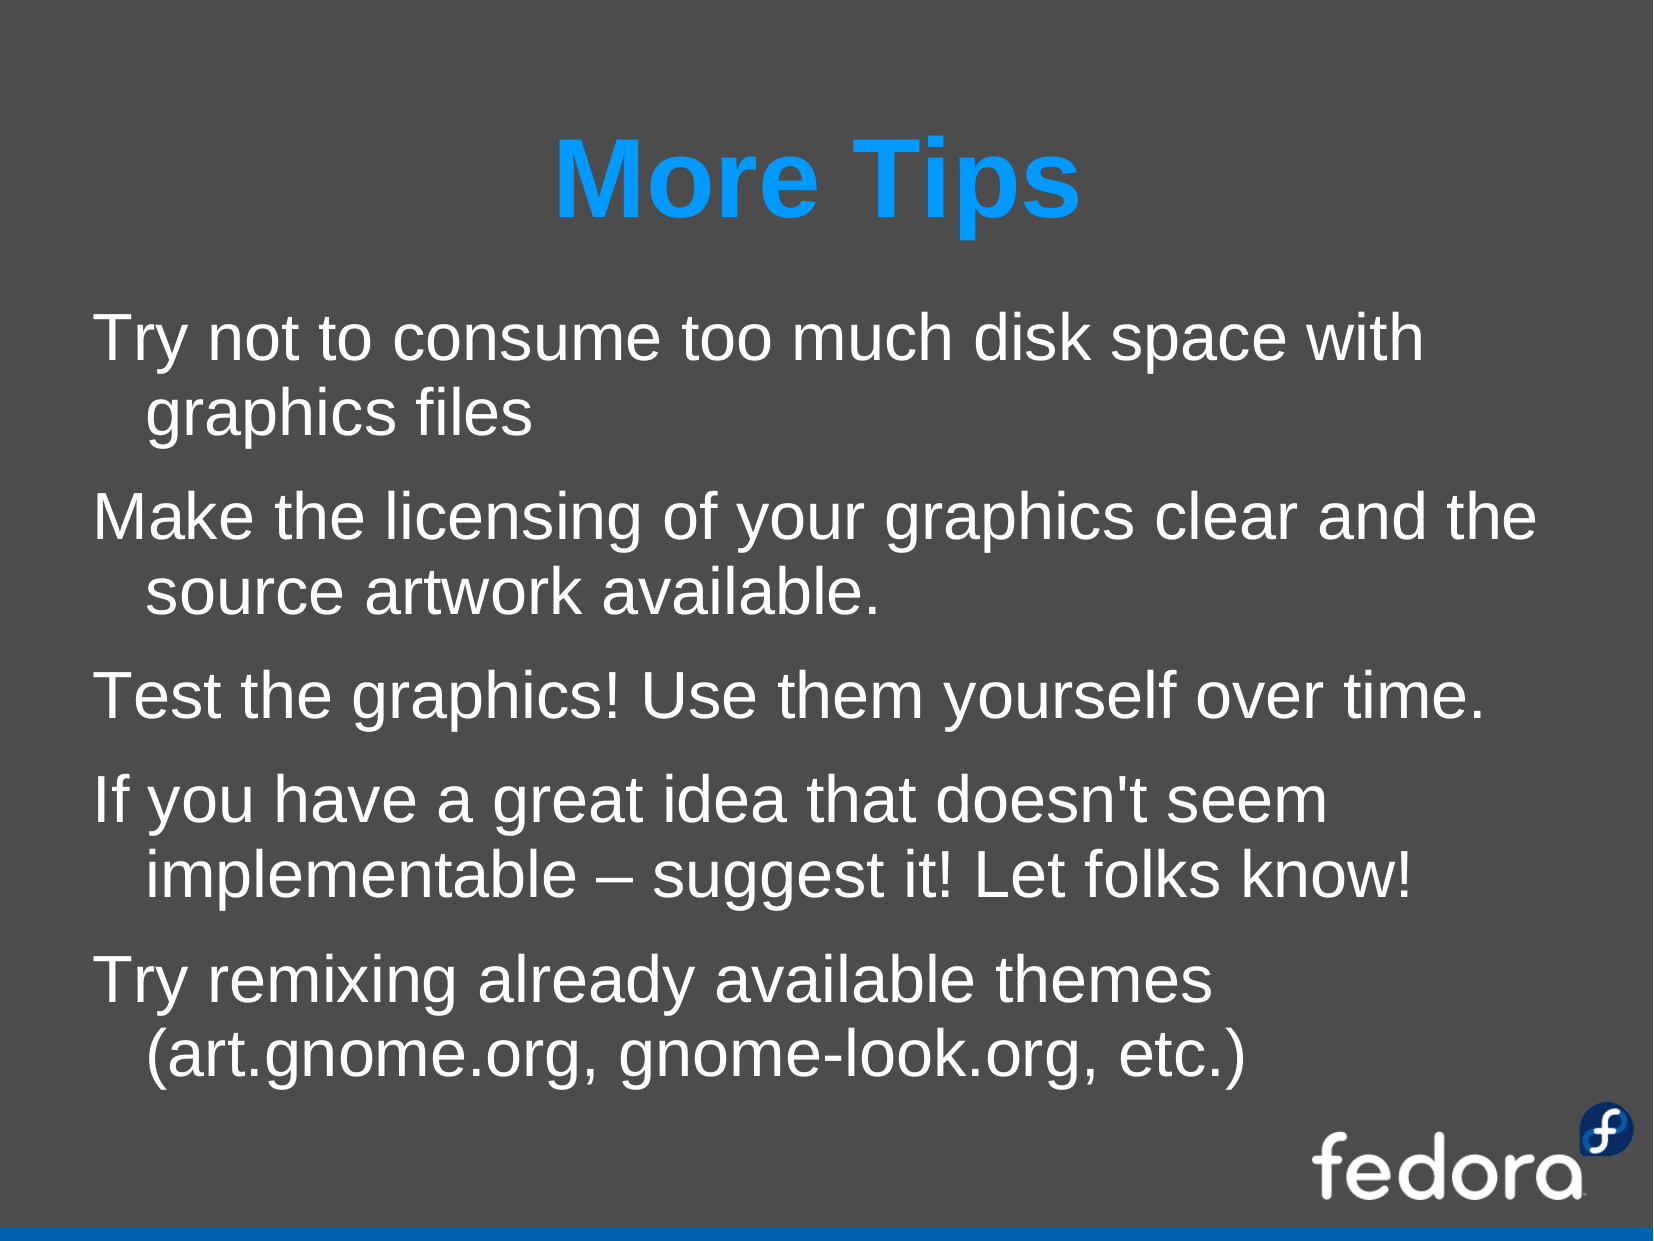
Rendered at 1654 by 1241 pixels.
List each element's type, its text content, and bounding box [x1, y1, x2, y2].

picture [1312, 1102, 1634, 1200]
list Try not to consume too much disk space with graphics files Make the licensing of your graphics clear and the source artwork available. Test the graphics! Use them yourself over time. If you have a great idea that doesn't seem implementable – suggest it! Let folks know! Try remixing already available themes (art.gnome.org, gnome-look.org, etc.) [74, 300, 1575, 1092]
title More Tips [112, 75, 1524, 283]
